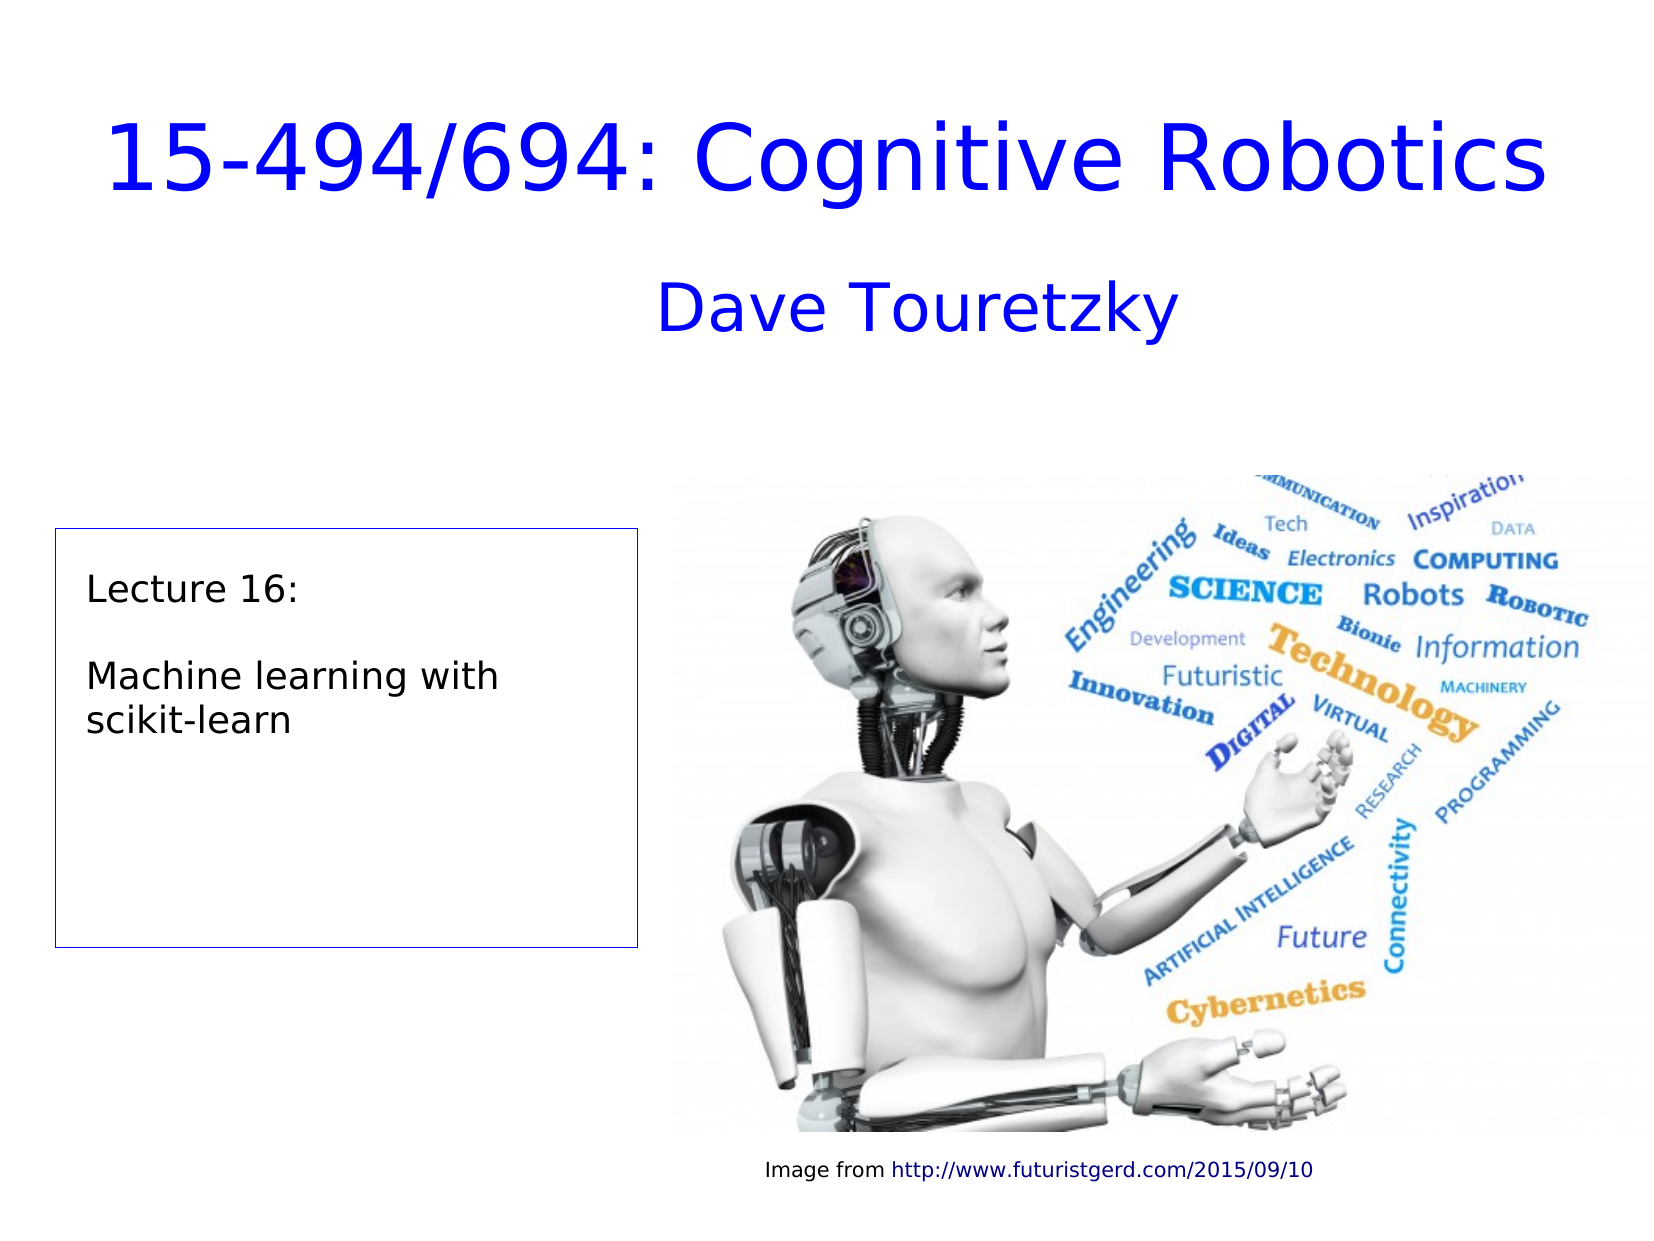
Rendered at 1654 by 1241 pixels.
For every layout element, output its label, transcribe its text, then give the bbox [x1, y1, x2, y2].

text_box Image from http://www.futuristgerd.com/2015/09/10 [750, 1150, 1576, 1190]
text_box Lecture 16: Machine learning with scikit-learn [71, 560, 601, 875]
title 15-494/694: Cognitive Robotics [82, 105, 1571, 320]
picture [671, 475, 1654, 1132]
text_box Dave Touretzky [525, 262, 1313, 356]
